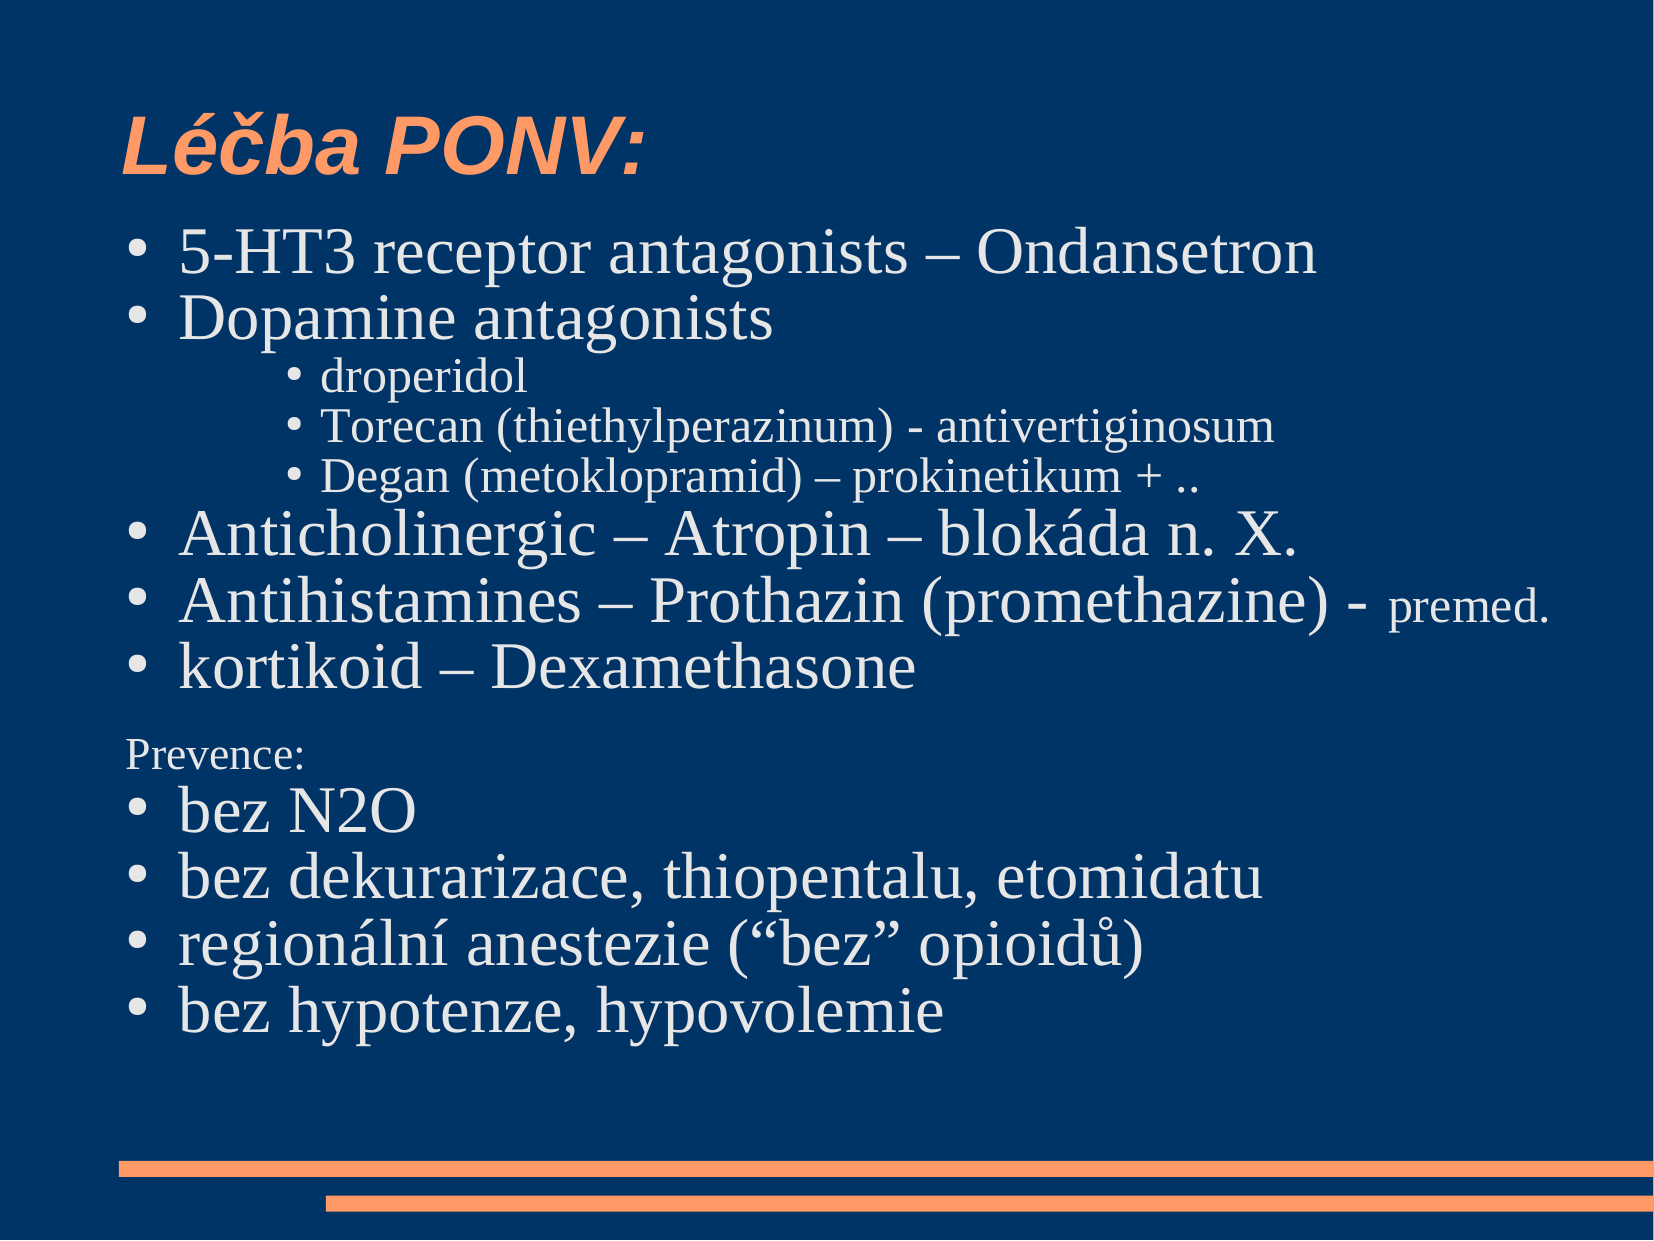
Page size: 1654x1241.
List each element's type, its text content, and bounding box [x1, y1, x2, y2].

title Léčba PONV: [121, 46, 1534, 220]
list 5-HT3 receptor antagonists – Ondansetron Dopamine antagonists droperidol Torecan (thiethylperazinum) - antivertiginosum Degan (metoklopramid) – prokinetikum + .. Anticholinergic – Atropin – blokáda n. X. Antihistamines – Prothazin (promethazine) - premed. kortikoid – Dexamethasone Prevence: bez N2O bez dekurarizace, thiopentalu, etomidatu regionální anestezie (“bez” opioidů) bez hypotenze, hypovolemie [108, 220, 1602, 1173]
